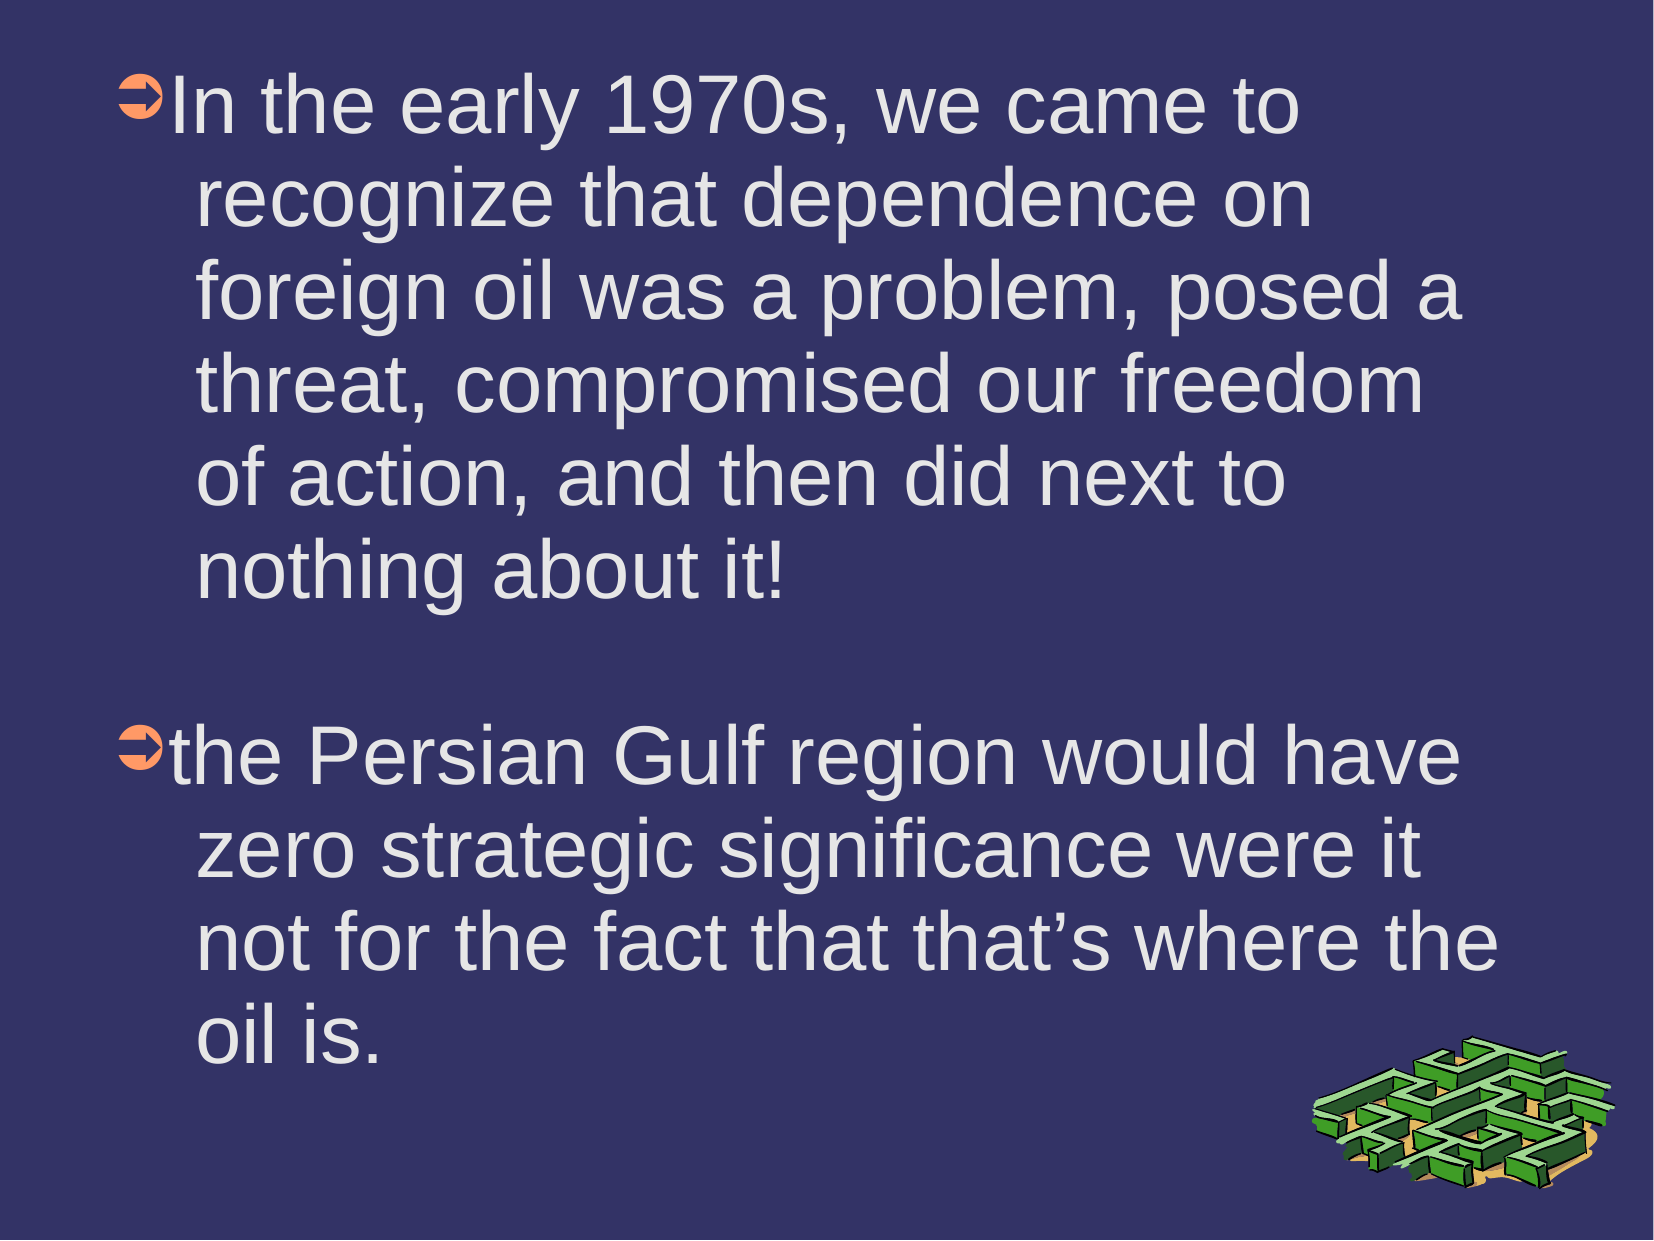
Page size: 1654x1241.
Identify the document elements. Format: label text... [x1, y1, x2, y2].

list In the early 1970s, we came to recognize that dependence on foreign oil was a problem, posed a threat, compromised our freedom of action, and then did next to nothing about it! the Persian Gulf region would have zero strategic significance were it not for the fact that that’s where the oil is. [112, 58, 1504, 1085]
